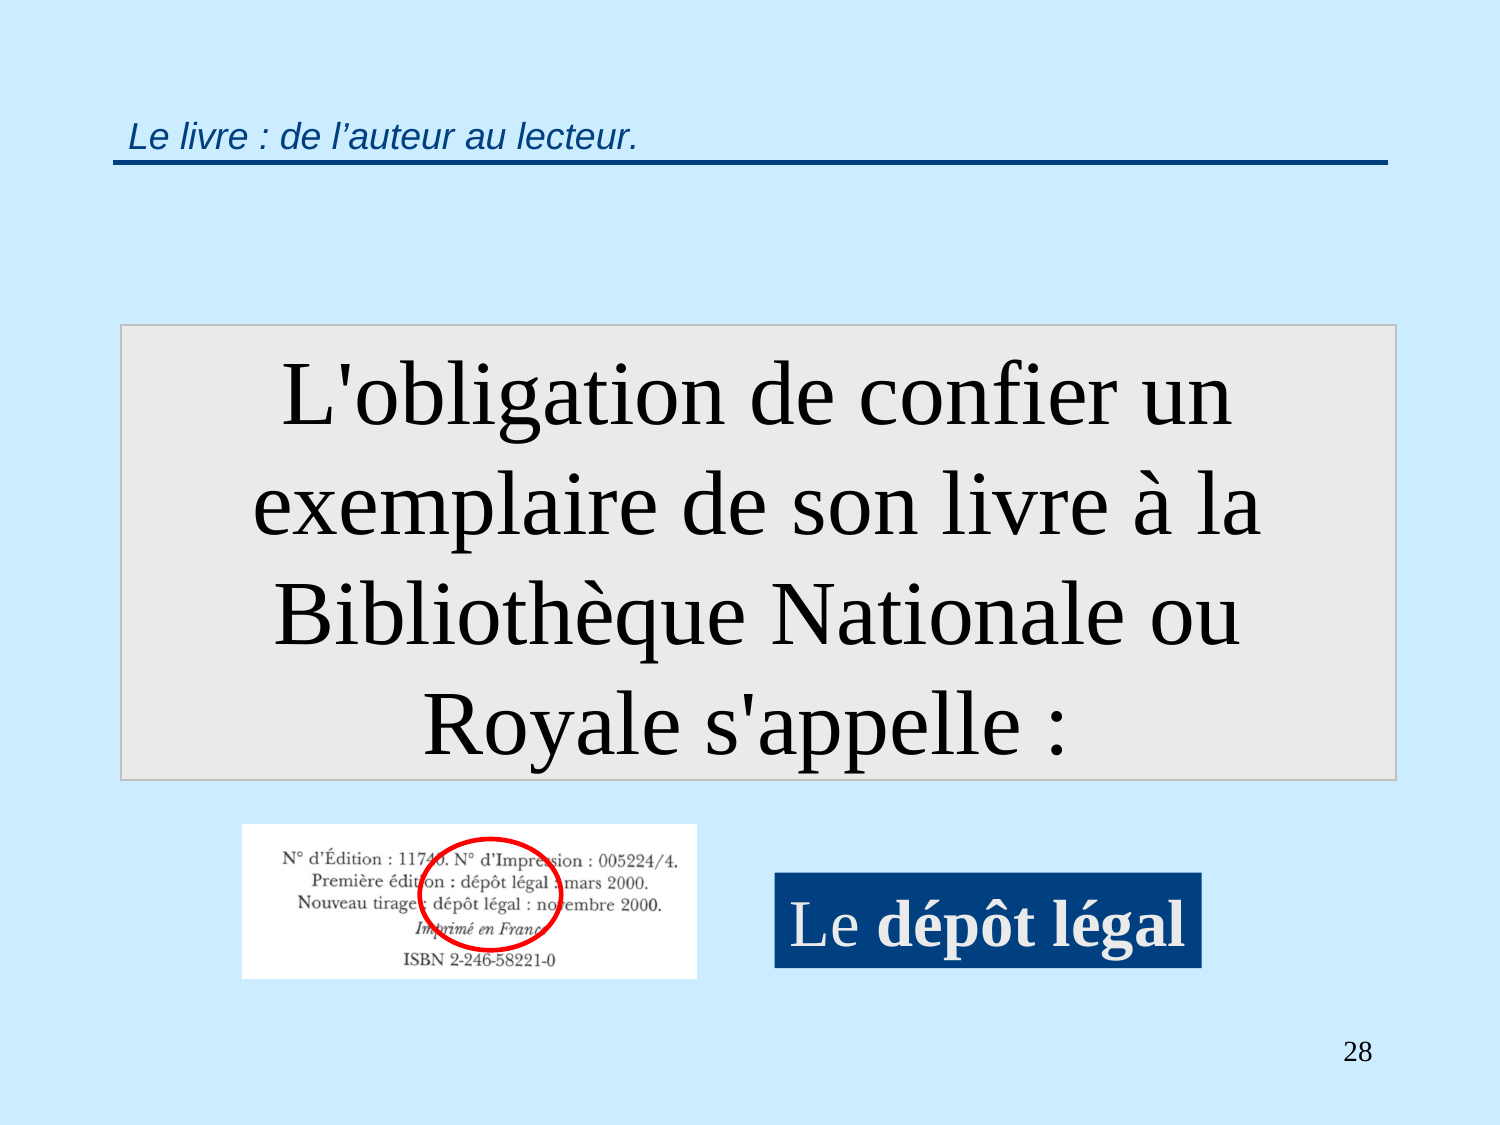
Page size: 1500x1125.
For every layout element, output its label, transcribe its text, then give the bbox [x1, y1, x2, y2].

text_box Le livre : de l’auteur au lecteur. [113, 104, 655, 160]
picture [242, 824, 697, 979]
title L'obligation de confier un exemplaire de son livre à la Bibliothèque Nationale ou Royale s'appelle : [120, 324, 1396, 781]
text_box Le dépôt légal [774, 872, 1202, 969]
